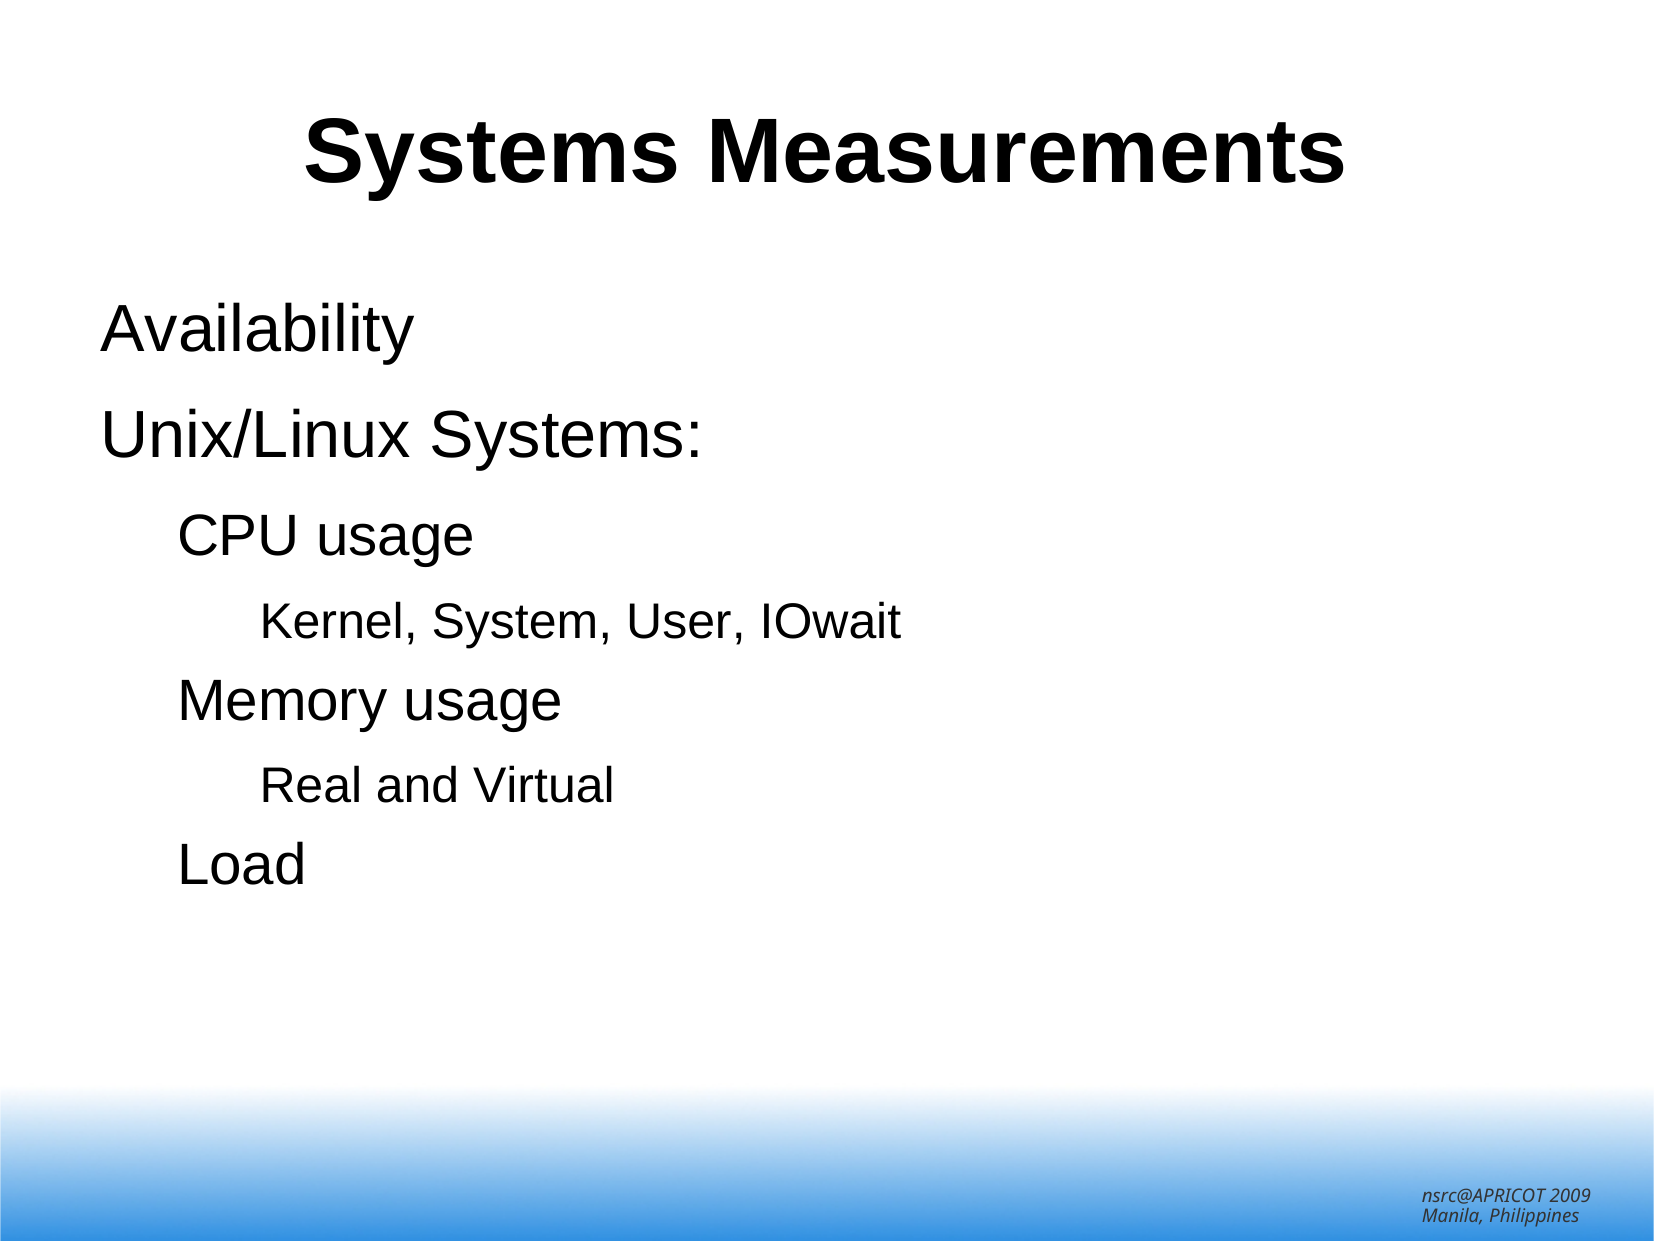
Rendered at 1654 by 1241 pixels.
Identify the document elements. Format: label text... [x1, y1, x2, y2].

picture [0, 1083, 1654, 1241]
title Systems Measurements [82, 56, 1571, 249]
list Availability Unix/Linux Systems: CPU usage Kernel, System, User, IOwait Memory usage Real and Virtual Load [82, 290, 1571, 1094]
